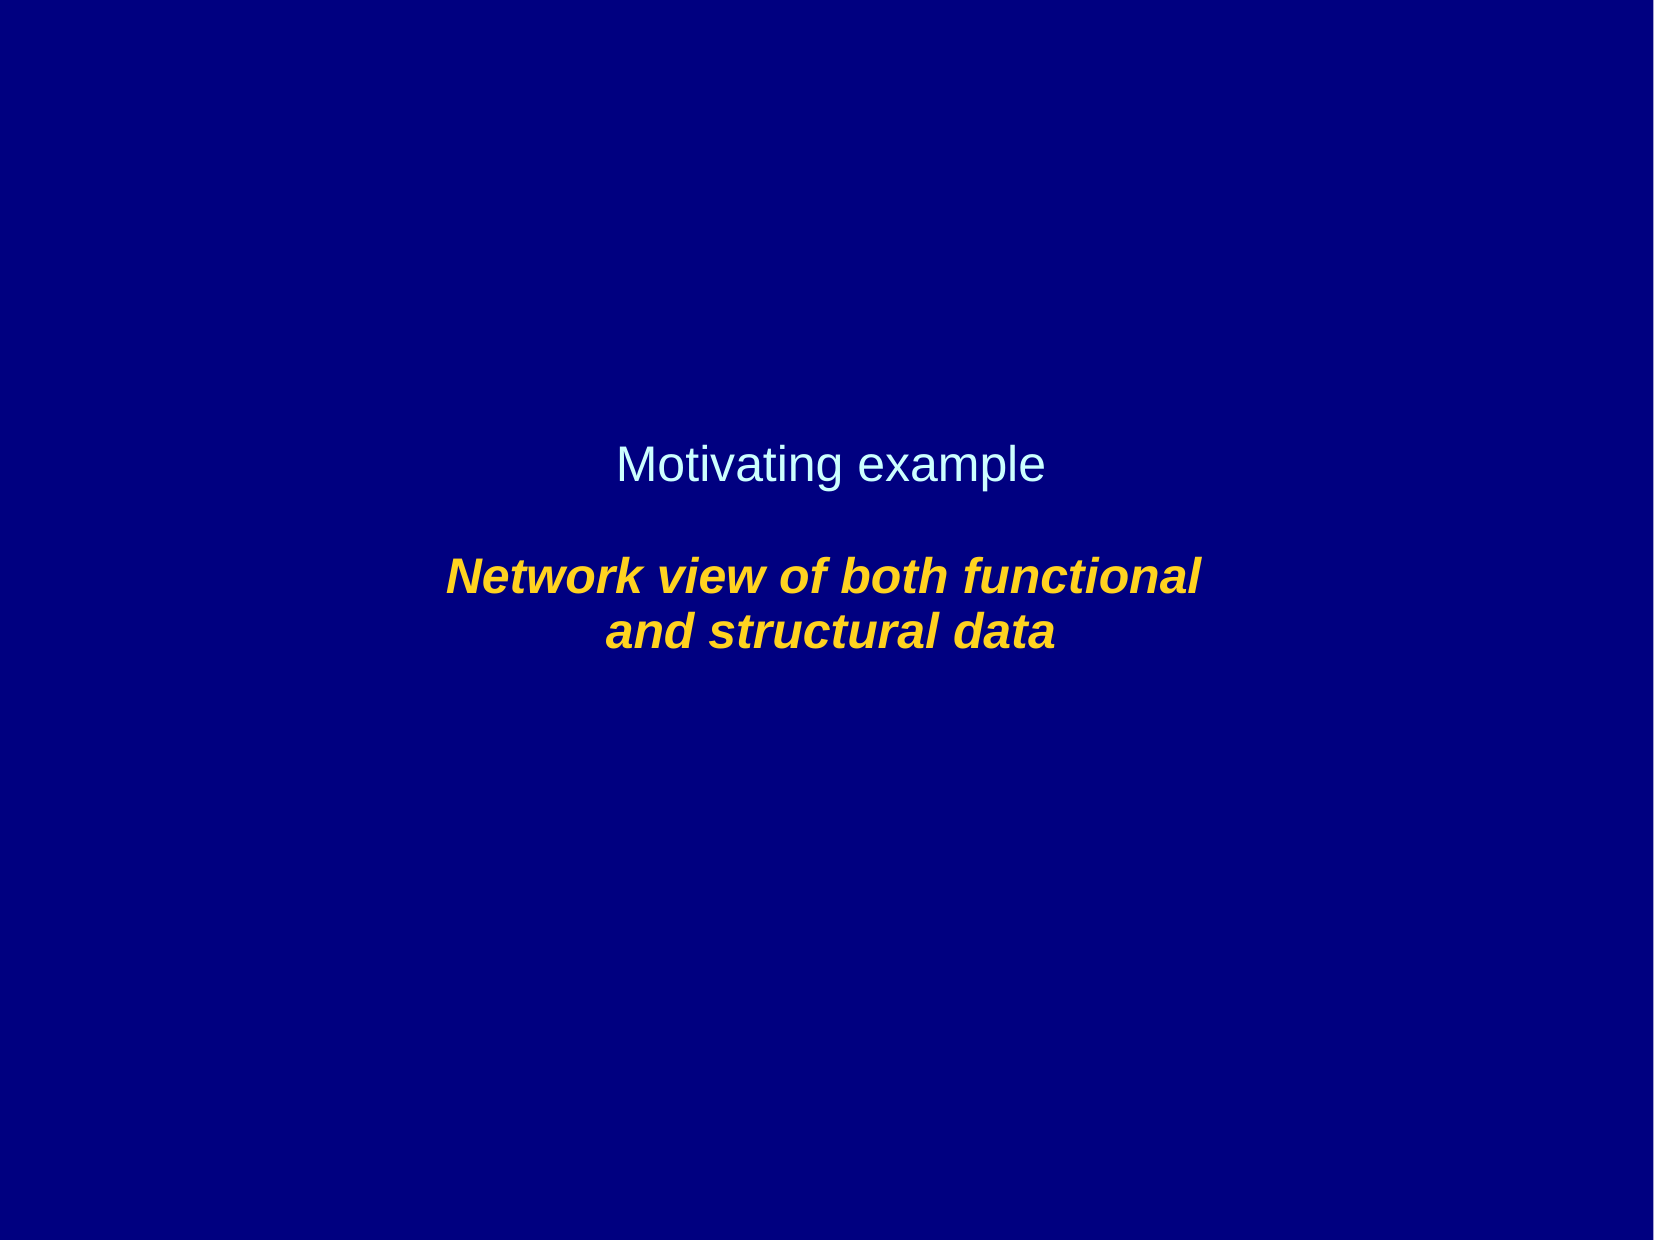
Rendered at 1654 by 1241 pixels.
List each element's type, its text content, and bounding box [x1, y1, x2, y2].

text_box Motivating example Network view of both functional and structural data [431, 429, 1273, 667]
